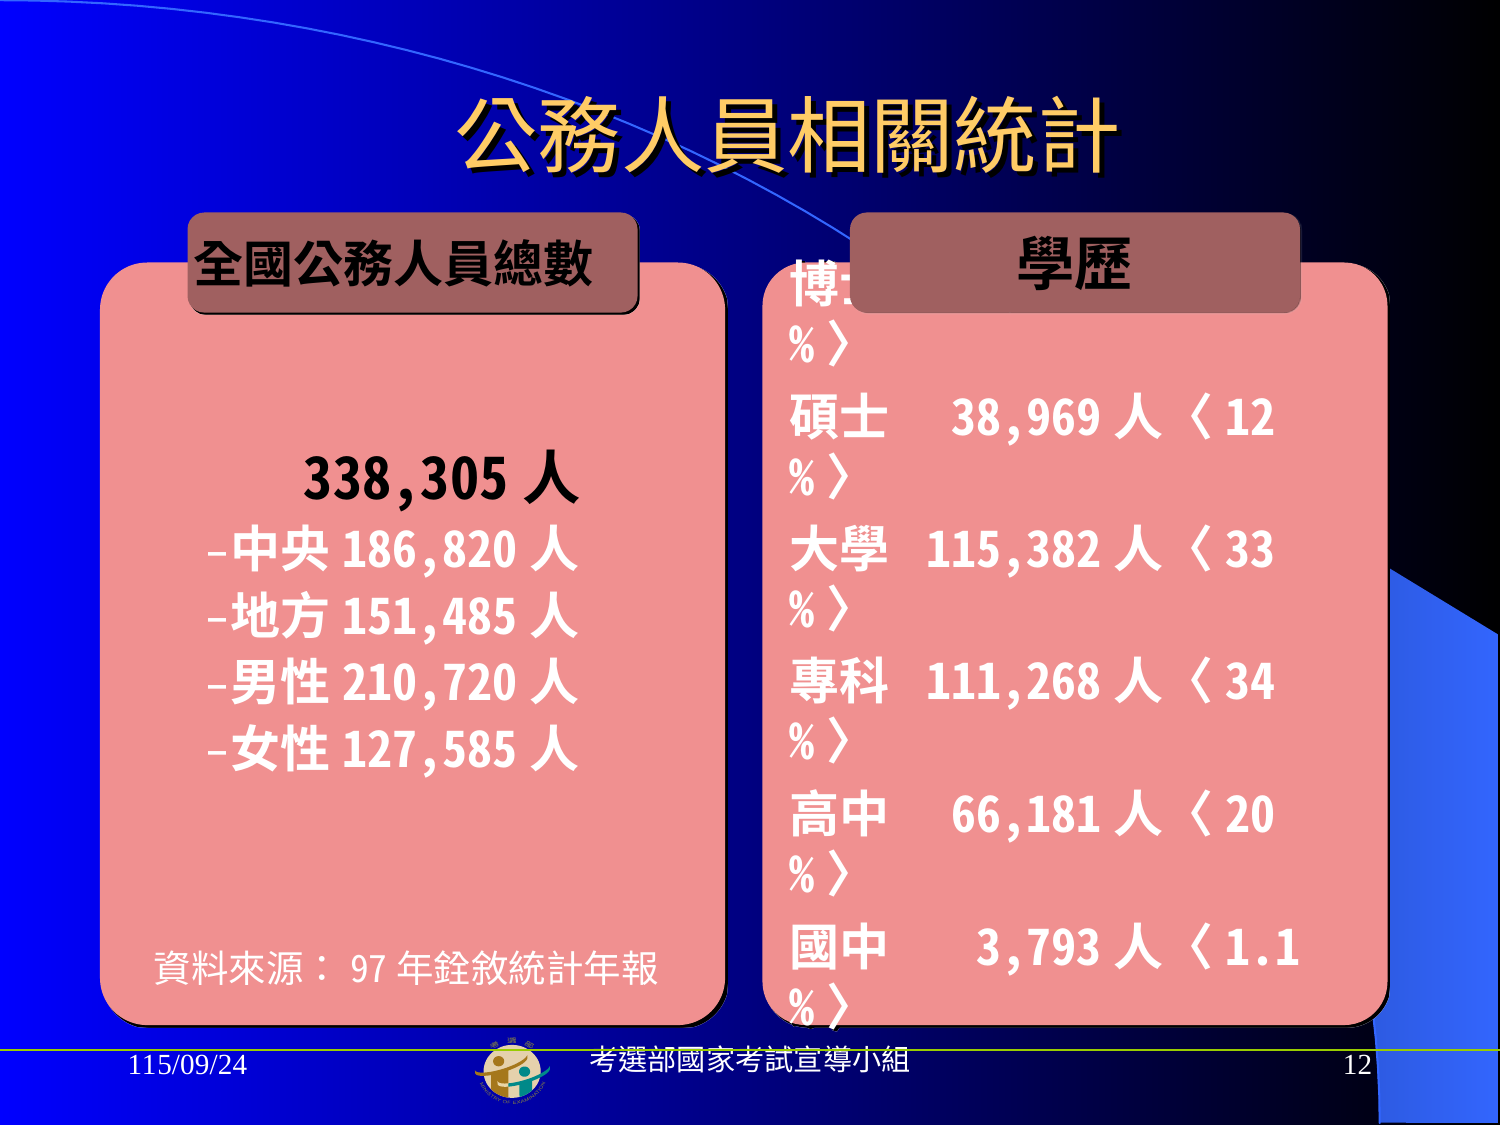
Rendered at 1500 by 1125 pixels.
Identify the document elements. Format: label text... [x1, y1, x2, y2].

text_box 學歷 [849, 212, 1301, 313]
text_box [188, 212, 638, 313]
text_box 公務人員相關統計 [312, 75, 1263, 191]
text_box 資料來源：97年銓敘統計年報 [137, 937, 676, 998]
text_box 博士 2,712人〈0.8%〉 碩士 38,969人〈12%〉 大學 115,382人〈33%〉 專科 111,268人〈34%〉 高中 66,181人〈20%〉 國中 3,793人〈1.1%〉 [762, 262, 1388, 1026]
text_box 全國公務人員總數 [174, 224, 613, 301]
text_box 338,305人 中央186,820人 地方151,485人 男性210,720人 女性127,585人 [99, 262, 726, 1026]
